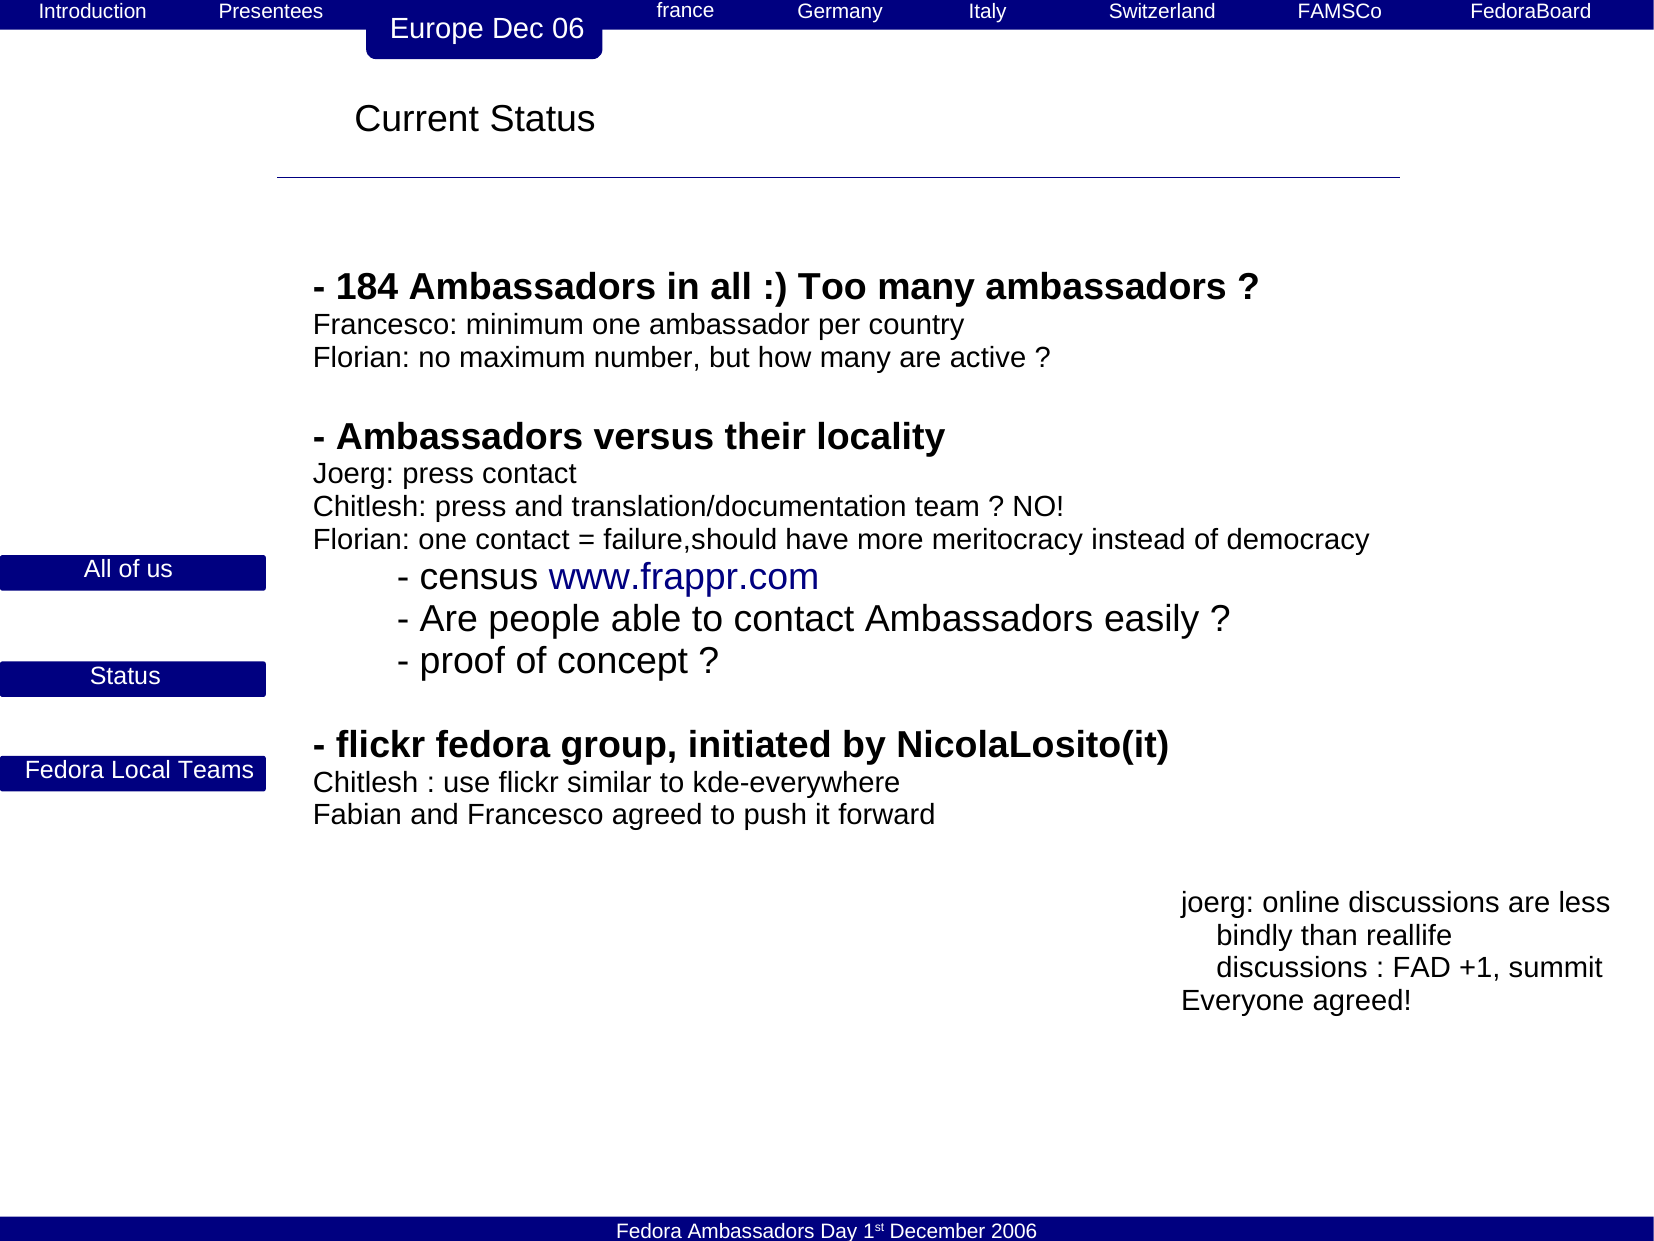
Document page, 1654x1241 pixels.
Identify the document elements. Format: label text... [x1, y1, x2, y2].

text_box [237, 555, 266, 591]
text_box [0, 661, 89, 697]
text_box joerg: online discussions are less bindly than reallife discussions : FAD +1, summit Everyone agreed! [1181, 885, 1625, 1060]
text_box [243, 661, 266, 697]
text_box [366, 0, 603, 60]
text_box All of us [83, 555, 237, 593]
text_box Current Status [354, 97, 596, 154]
text_box [0, 755, 24, 792]
text_box [0, 555, 83, 591]
text_box Europe Dec 06 [389, 11, 582, 56]
text_box - 184 Ambassadors in all :) Too many ambassadors ? Francesco: minimum one ambassador per country Florian: no maximum number, but how many are active ? - Ambassadors versus their locality Joerg: press contact Chitlesh: press and translation/documentation team ? NO! Florian: one contact = failure,should have more meritocracy instead of democracy - census www.frappr.com - Are people able to contact Ambassadors easily ? - proof of concept ? - flickr fedora group, initiated by NicolaLosito(it) Chitlesh : use flickr similar to kde-everywhere Fabian and Francesco agreed to push it forward [312, 265, 1349, 1020]
text_box Status [89, 661, 243, 699]
text_box Fedora Local Teams [24, 755, 321, 794]
